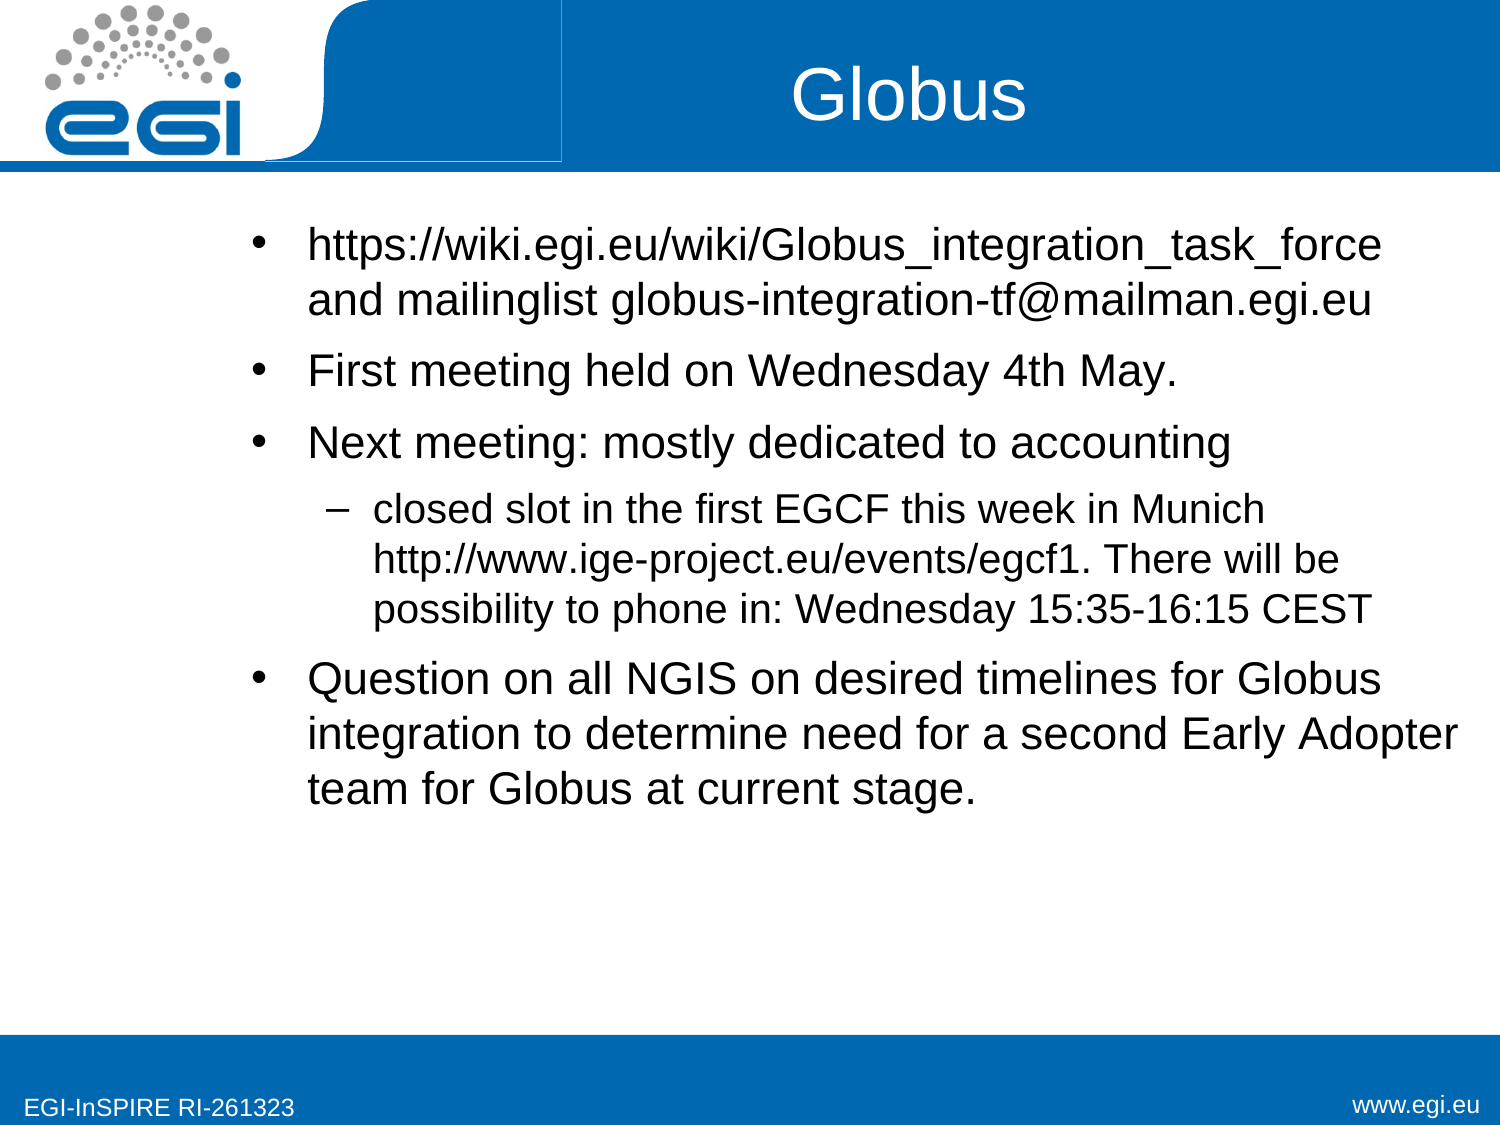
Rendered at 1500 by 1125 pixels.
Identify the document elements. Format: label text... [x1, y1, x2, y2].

list https://wiki.egi.eu/wiki/Globus_integration_task_force and mailinglist globus-integration-tf@mailman.egi.eu First meeting held on Wednesday 4th May. Next meeting: mostly dedicated to accounting closed slot in the first EGCF this week in Munich http://www.ige-project.eu/events/egcf1. There will be possibility to phone in: Wednesday 15:35-16:15 CEST Question on all NGIS on desired timelines for Globus integration to determine need for a second Early Adopter team for Globus at current stage. [236, 206, 1477, 1021]
picture [0, 0, 265, 161]
title Globus [348, 0, 1471, 206]
